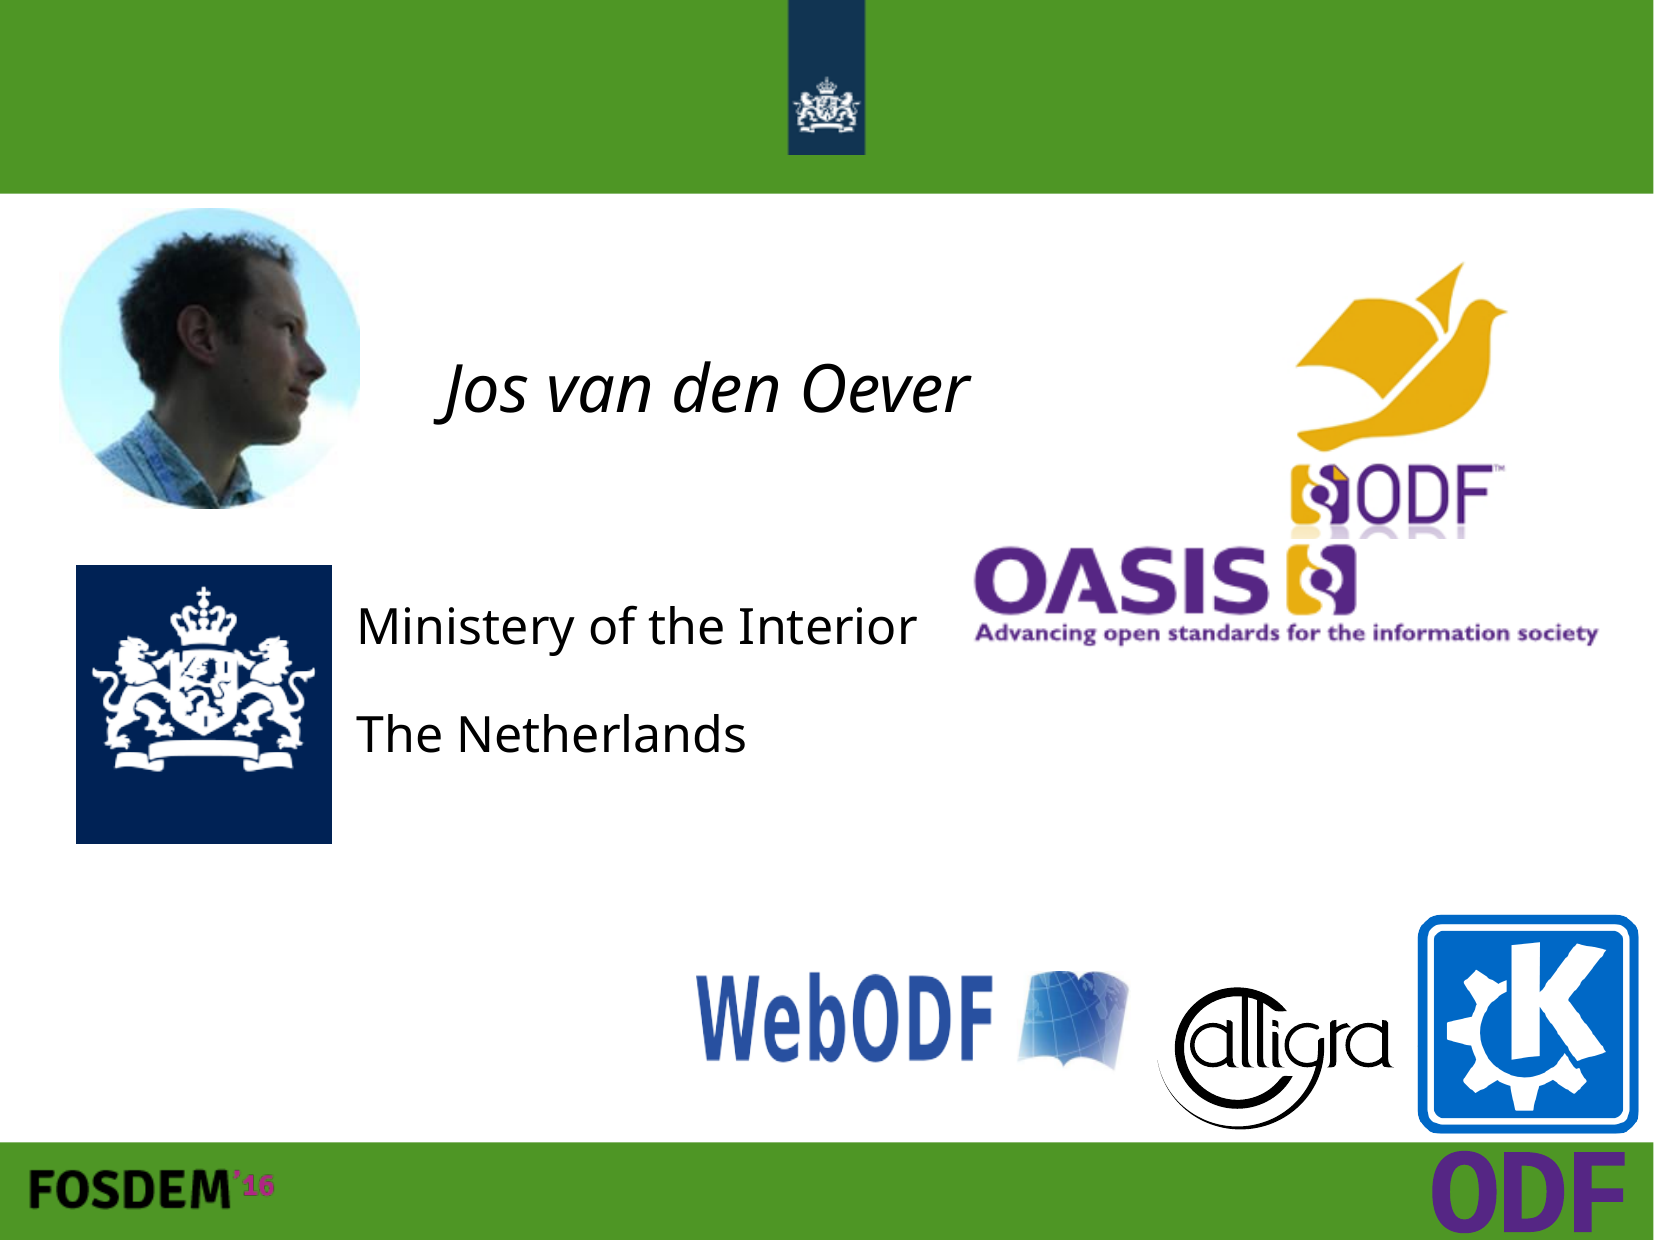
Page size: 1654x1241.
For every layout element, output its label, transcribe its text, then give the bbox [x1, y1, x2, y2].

text_box Jos van den Oever [373, 340, 1037, 431]
picture [1157, 987, 1395, 1130]
picture [0, 0, 1654, 155]
picture [963, 259, 1607, 652]
picture [1417, 914, 1639, 1134]
picture [59, 208, 360, 509]
picture [22, 1142, 343, 1232]
picture [696, 971, 1131, 1075]
picture [76, 565, 332, 844]
text_box Ministery of the Interior The Netherlands [332, 585, 940, 691]
